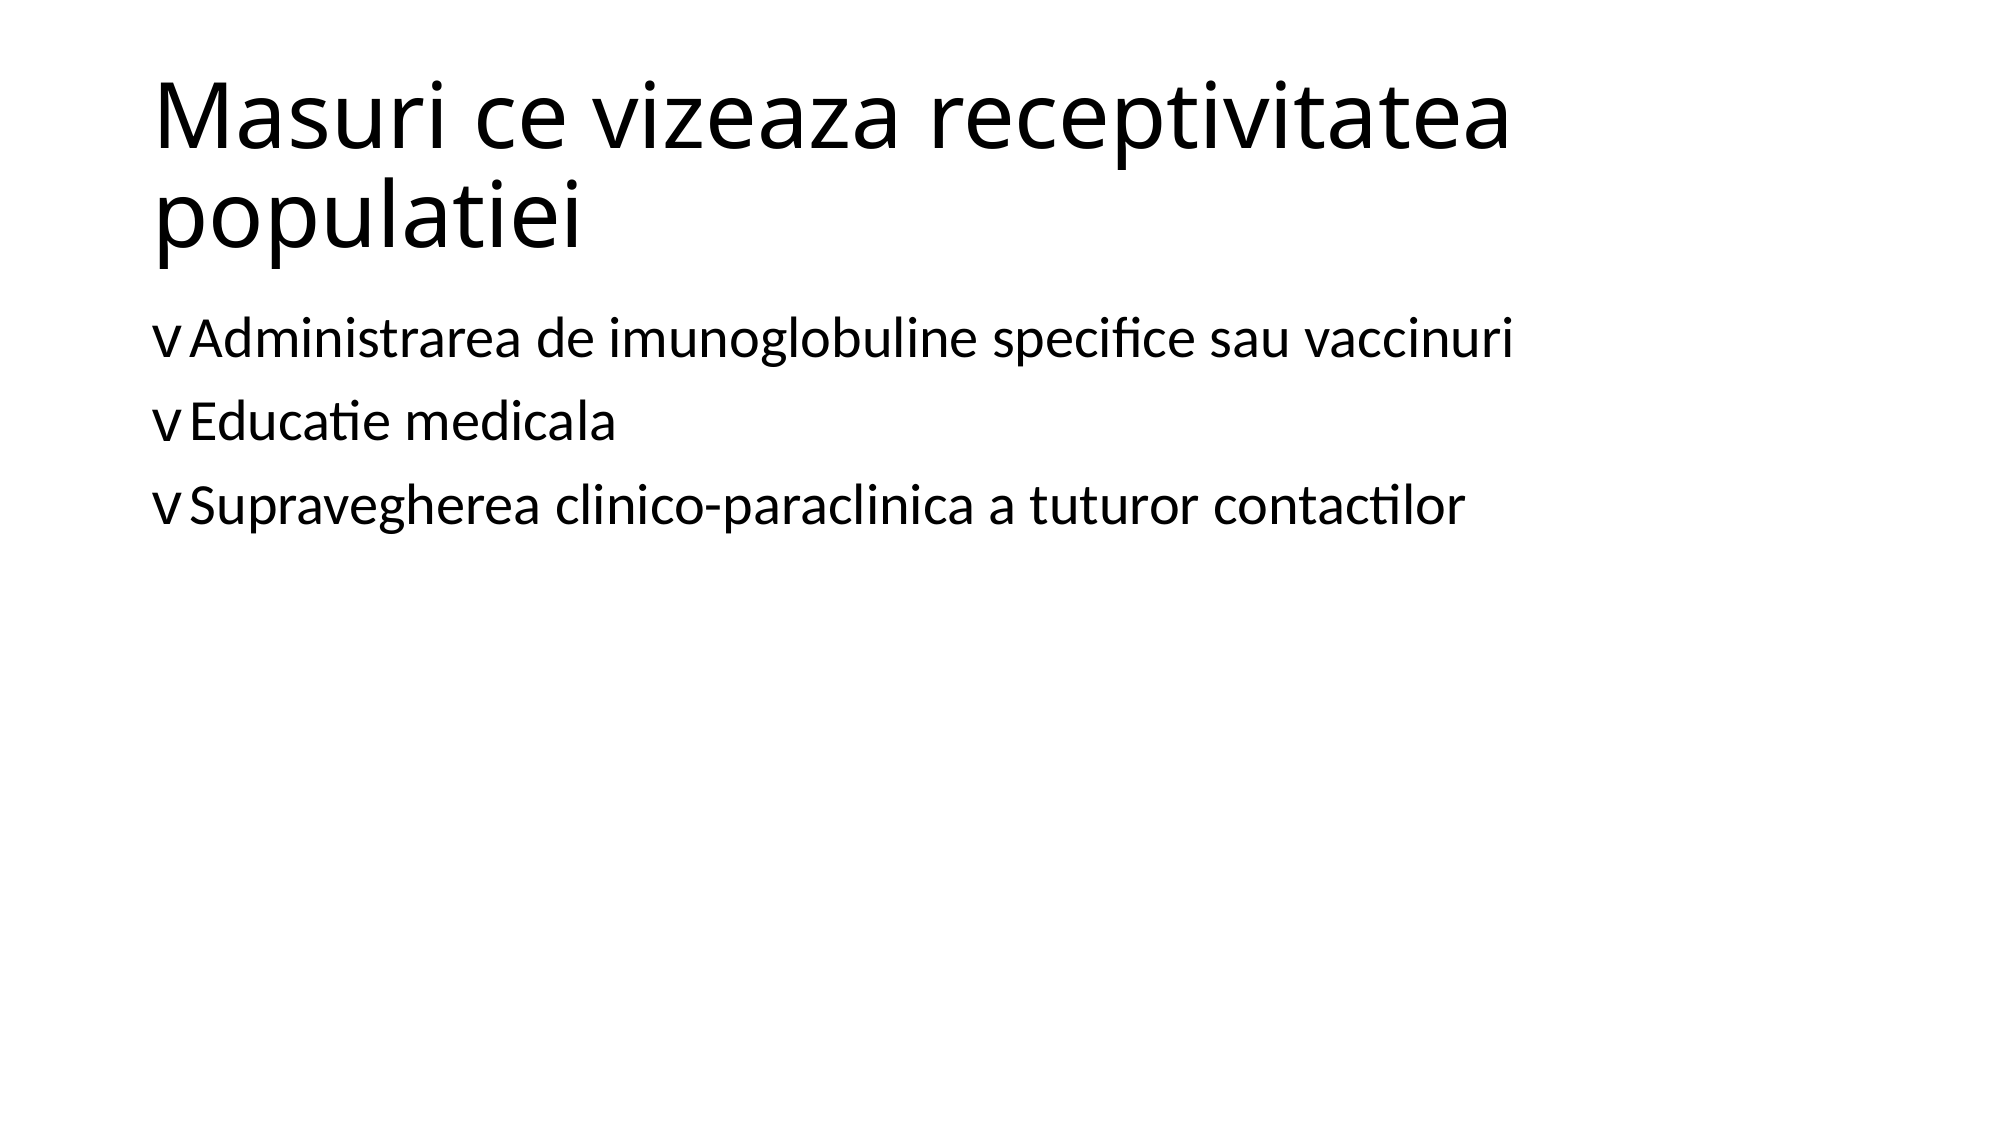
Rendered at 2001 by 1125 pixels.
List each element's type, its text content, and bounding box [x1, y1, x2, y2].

title Masuri ce vizeaza receptivitatea populatiei [137, 59, 1863, 278]
list Administrarea de imunoglobuline specifice sau vaccinuri Educatie medicala Supravegherea clinico-paraclinica a tuturor contactilor [137, 299, 1863, 1014]
